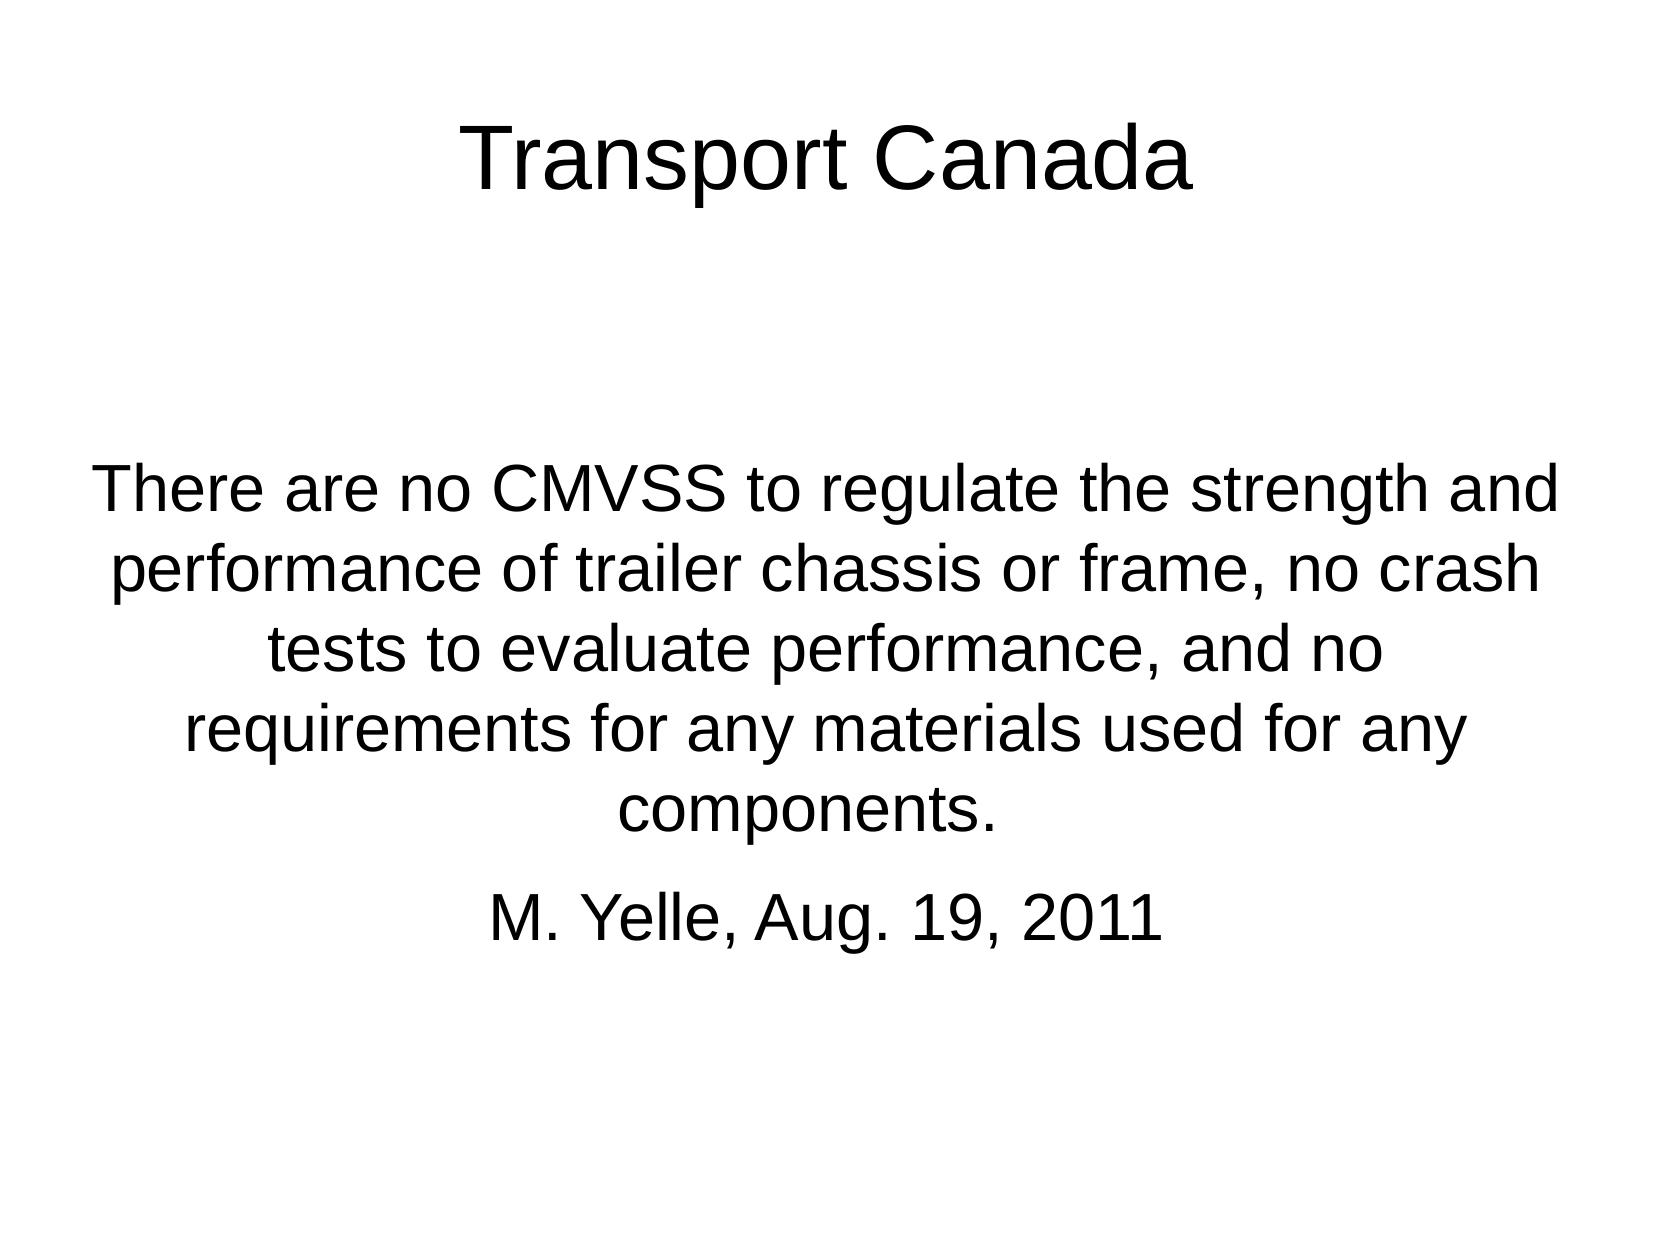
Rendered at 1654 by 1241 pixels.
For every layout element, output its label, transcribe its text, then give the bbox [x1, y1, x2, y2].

title Transport Canada [82, 49, 1571, 257]
subtitle There are no CMVSS to regulate the strength and performance of trailer chassis or frame, no crash tests to evaluate performance, and no requirements for any materials used for any components. M. Yelle, Aug. 19, 2011 [82, 290, 1571, 1109]
